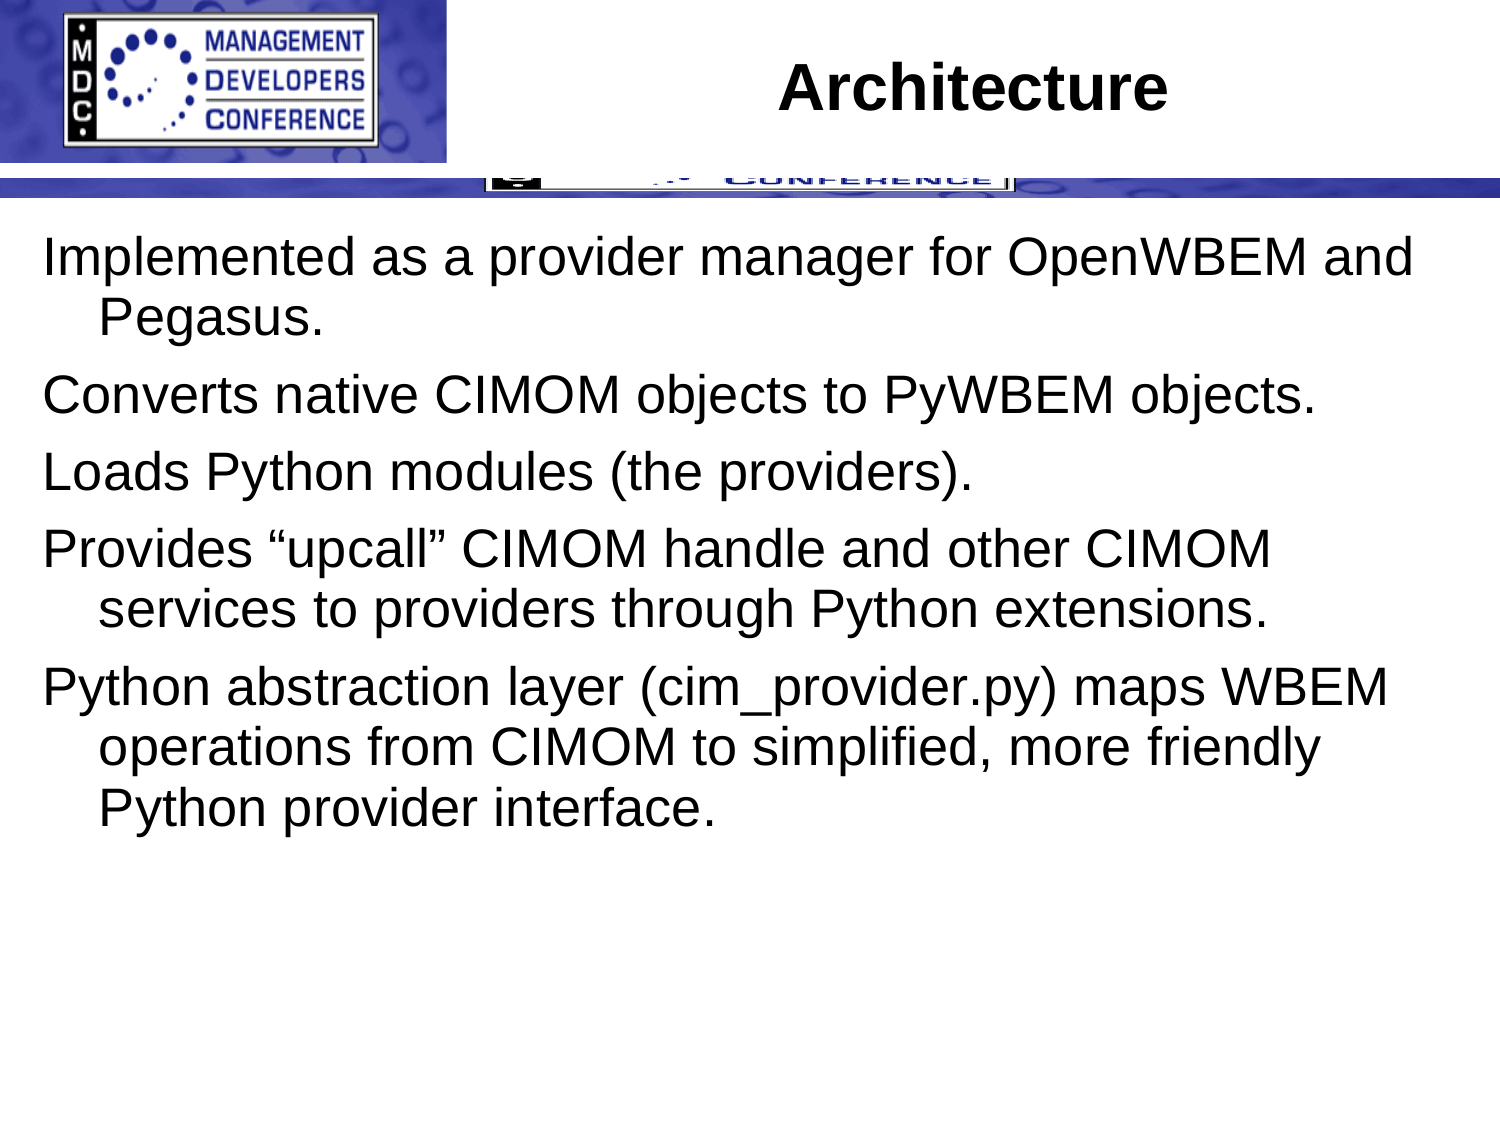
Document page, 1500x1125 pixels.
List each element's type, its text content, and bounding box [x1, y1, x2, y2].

title Architecture [447, 7, 1500, 169]
picture [0, 0, 447, 163]
list Implemented as a provider manager for OpenWBEM and Pegasus. Converts native CIMOM objects to PyWBEM objects. Loads Python modules (the providers). Provides “upcall” CIMOM handle and other CIMOM services to providers through Python extensions. Python abstraction layer (cim_provider.py) maps WBEM operations from CIMOM to simplified, more friendly Python provider interface. [42, 226, 1433, 1067]
picture [0, 178, 1500, 198]
